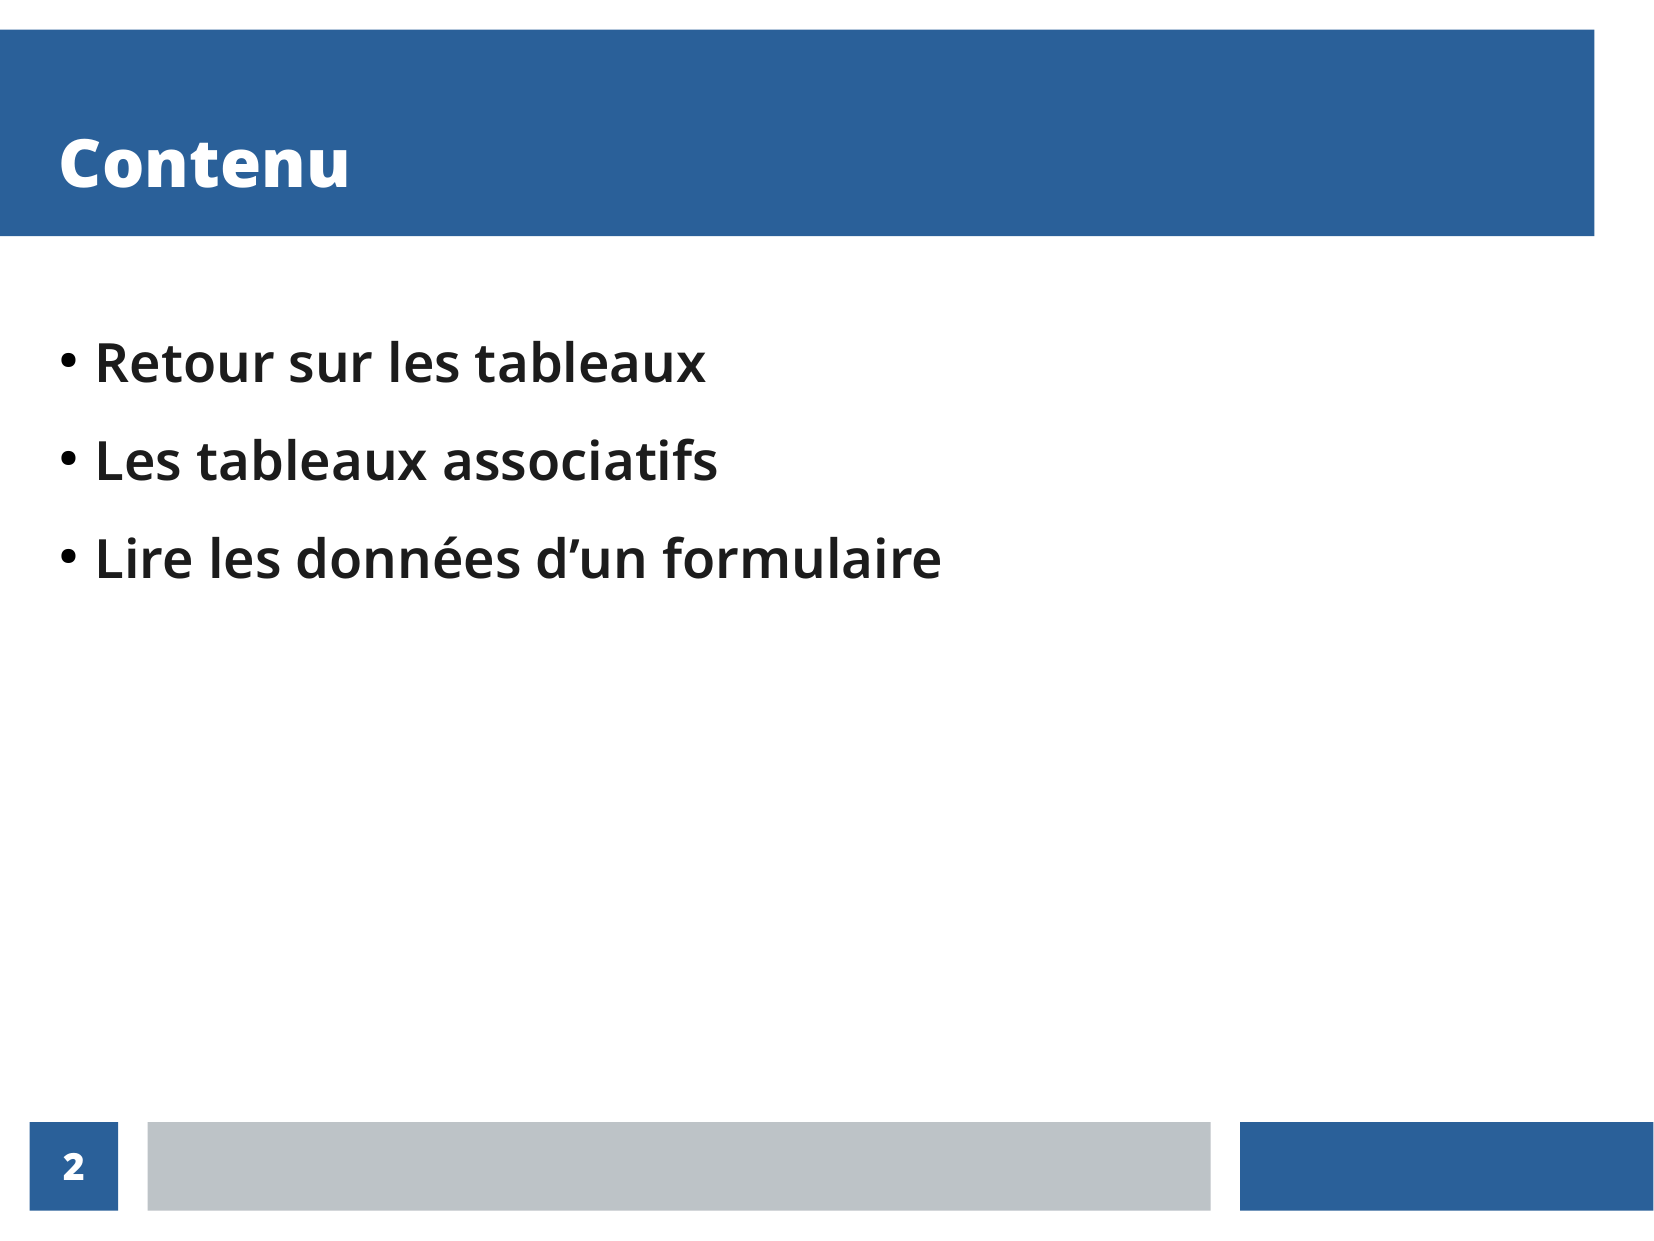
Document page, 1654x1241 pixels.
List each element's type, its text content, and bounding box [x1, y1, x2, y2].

title Contenu [59, 59, 1595, 207]
list Retour sur les tableaux Les tableaux associatifs Lire les données d’un formulaire [59, 324, 1565, 1093]
